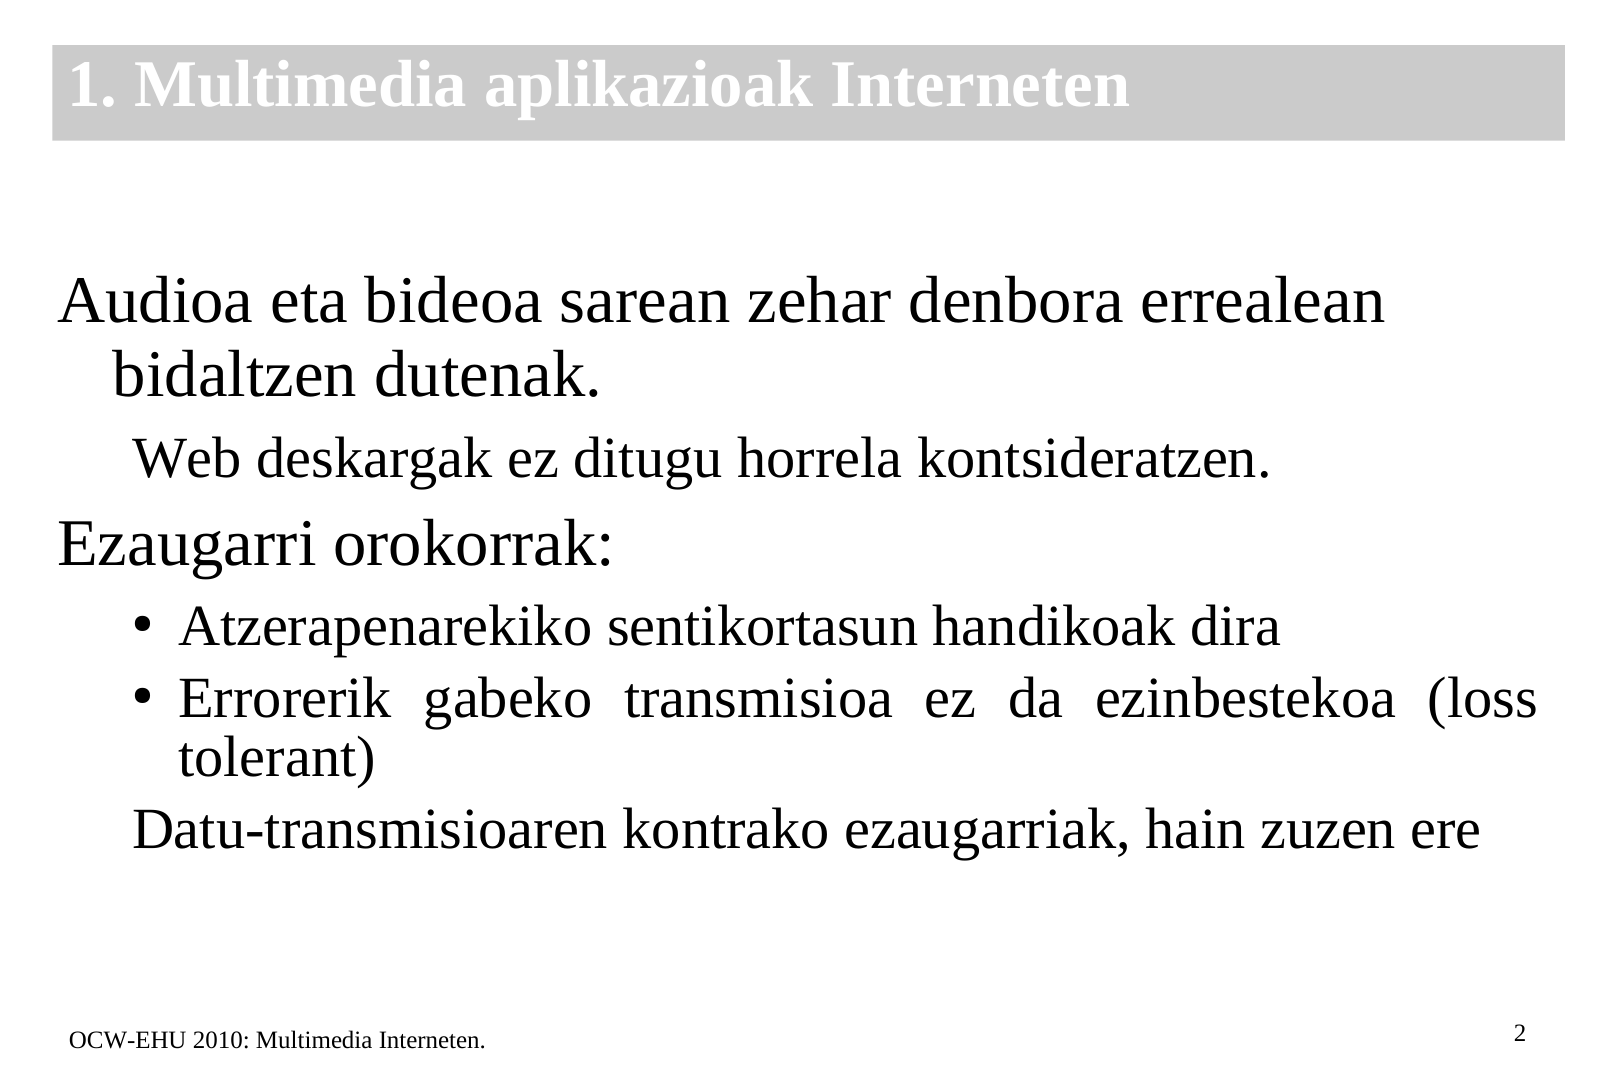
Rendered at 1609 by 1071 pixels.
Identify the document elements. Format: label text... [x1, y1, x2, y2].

list Audioa eta bideoa sarean zehar denbora errealean bidaltzen dutenak. Web deskargak ez ditugu horrela kontsideratzen. Ezaugarri orokorrak: Atzerapenarekiko sentikortasun handikoak dira Errorerik gabeko transmisioa ez da ezinbestekoa (loss tolerant) Datu-transmisioaren kontrako ezaugarriak, hain zuzen ere [41, 160, 1555, 999]
title 1. Multimedia aplikazioak Interneten [52, 45, 1565, 141]
